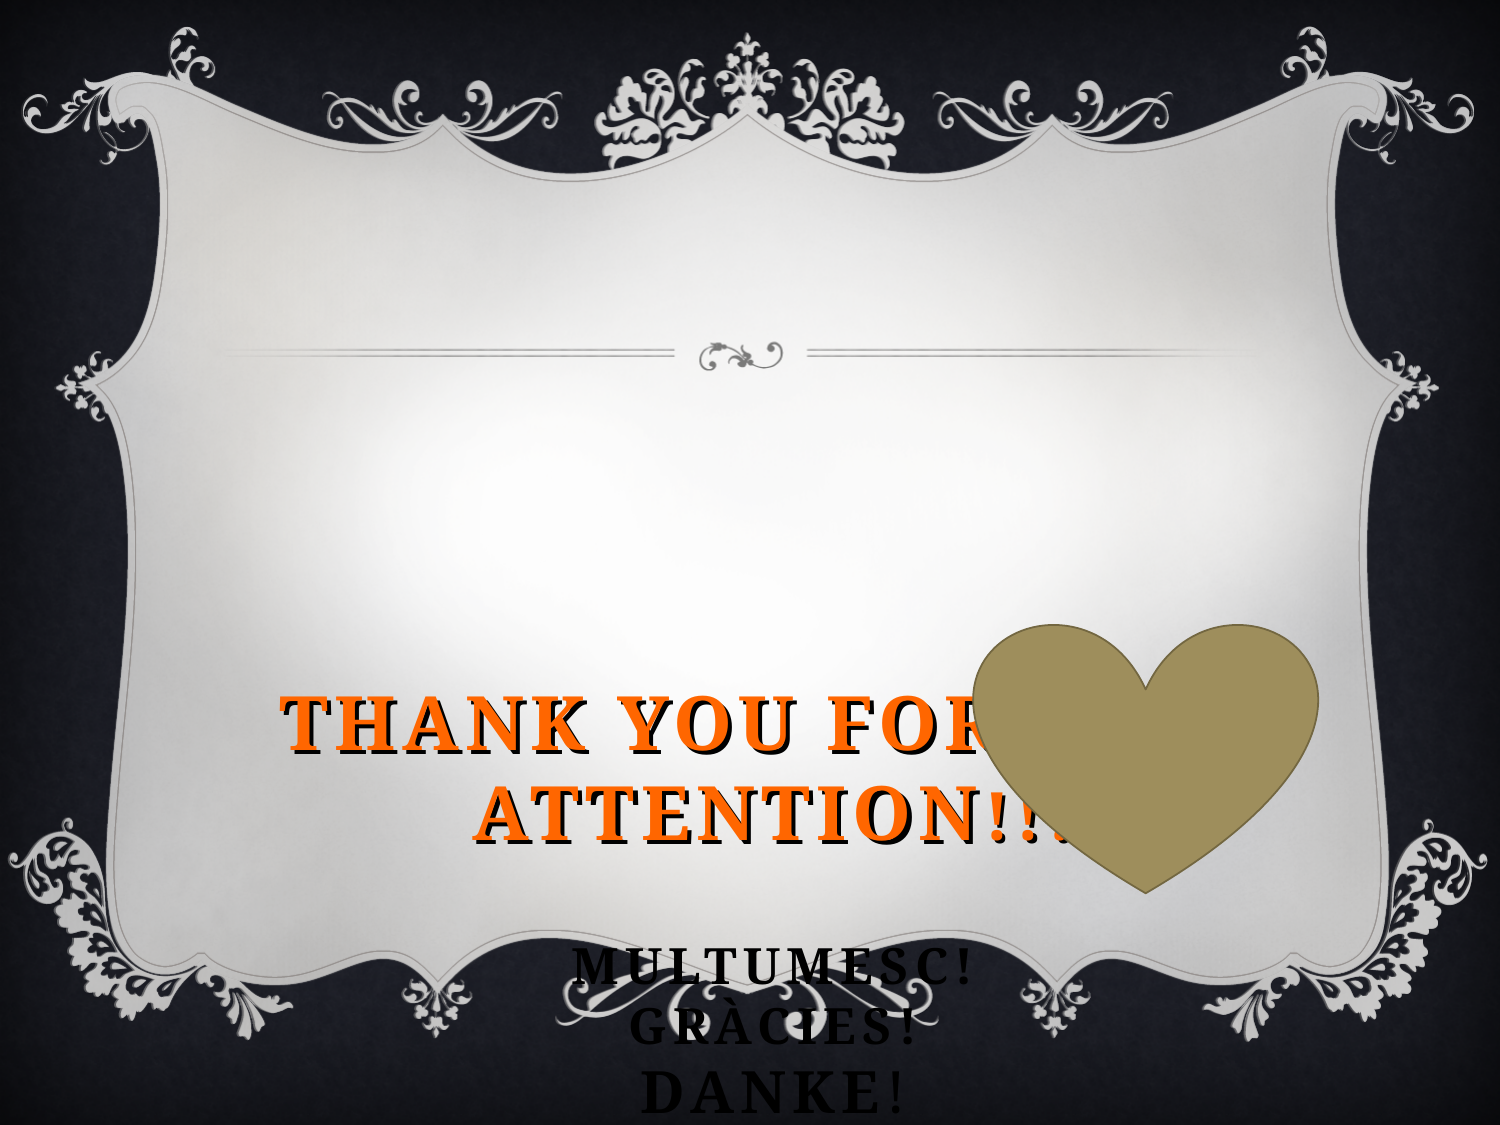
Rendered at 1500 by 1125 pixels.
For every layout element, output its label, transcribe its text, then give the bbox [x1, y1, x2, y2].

title THANK YOU FOR YOUR ATTENTION!!! MULTUMESC! GRÀCIES! DANKE! ευχαριστώ! Dziekuje! [150, 307, 1403, 1125]
text_box [973, 624, 1319, 894]
